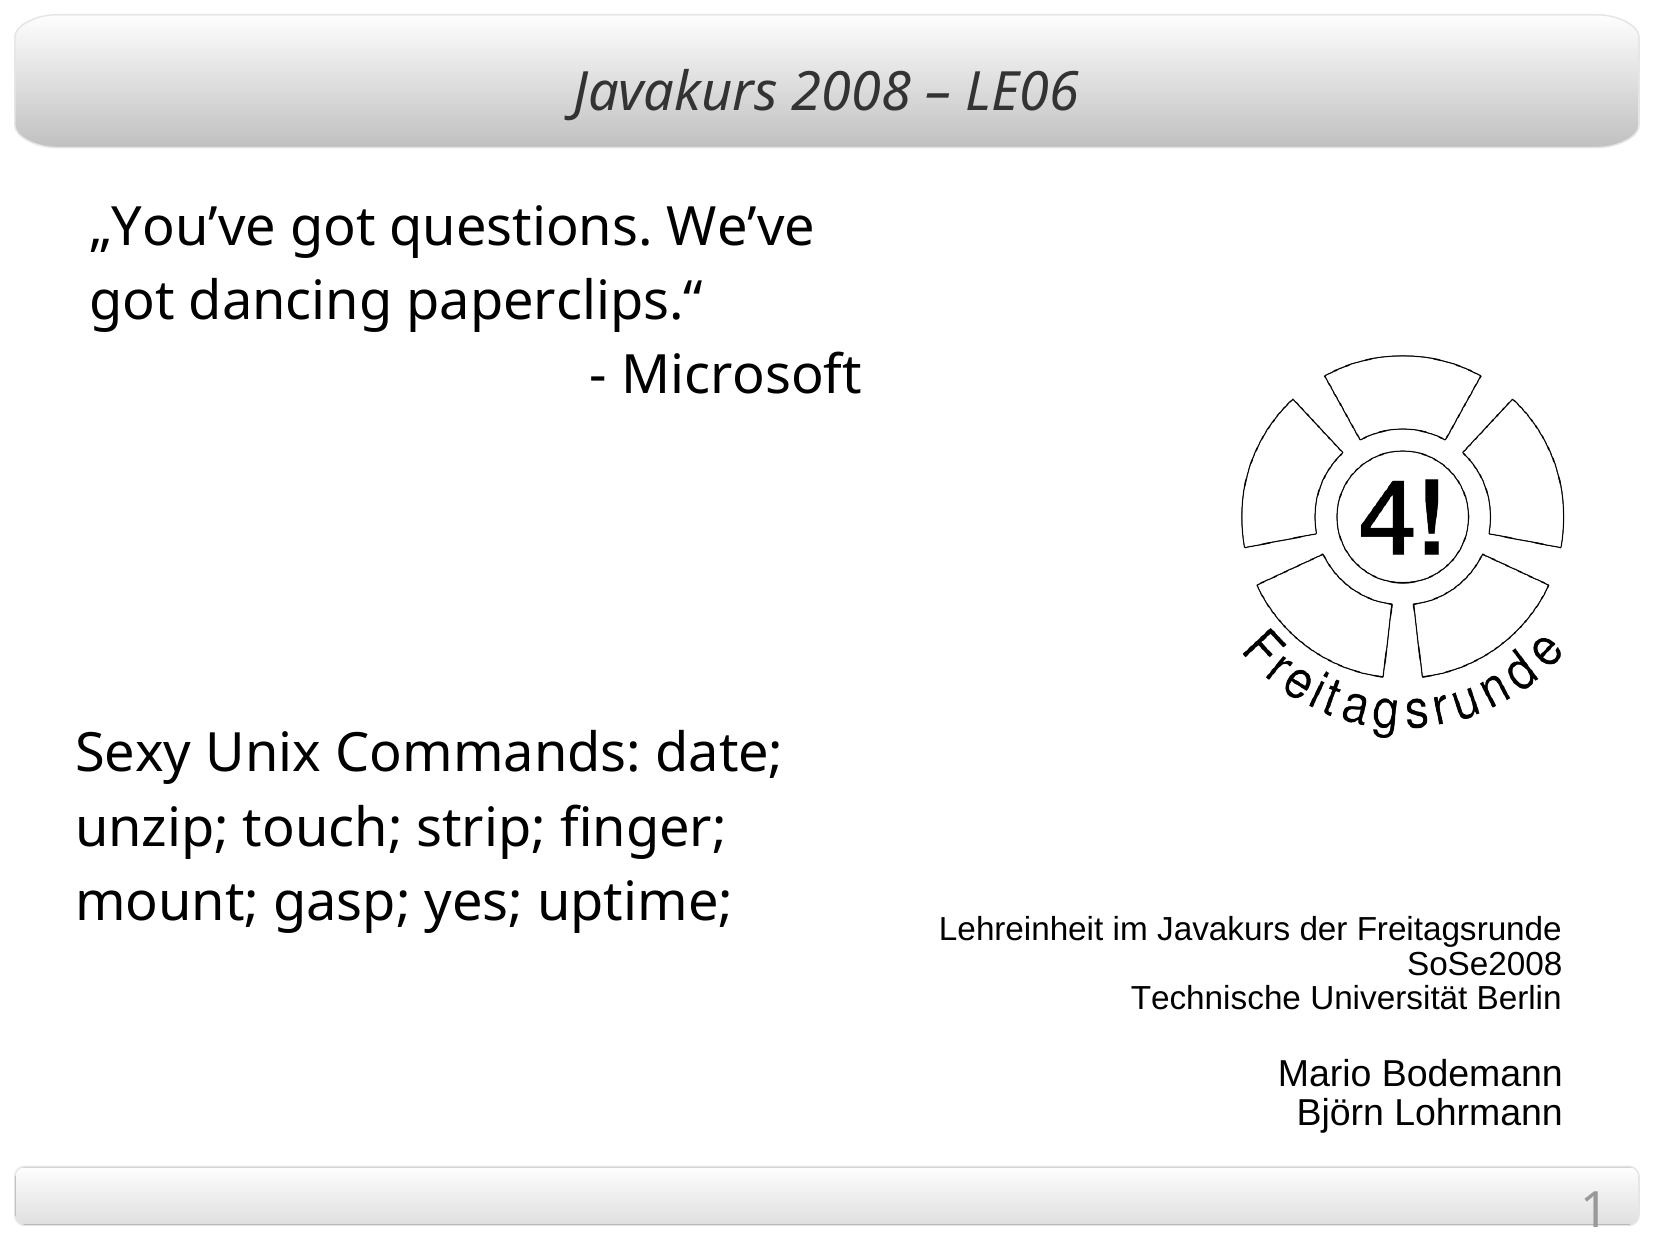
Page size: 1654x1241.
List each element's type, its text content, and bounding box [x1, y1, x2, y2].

title Javakurs 2008 – LE06 [29, 29, 1624, 148]
text_box „You’ve got questions. We’ve got dancing paperclips.“ - Microsoft [89, 187, 863, 536]
picture [1240, 354, 1565, 739]
text_box Sexy Unix Commands: date; unzip; touch; strip; finger; mount; gasp; yes; uptime; [75, 713, 910, 1241]
subtitle Lehreinheit im Javakurs der Freitagsrunde SoSe2008 Technische Universität Berlin Mario Bodemann Björn Lohrmann [82, 265, 1563, 1211]
